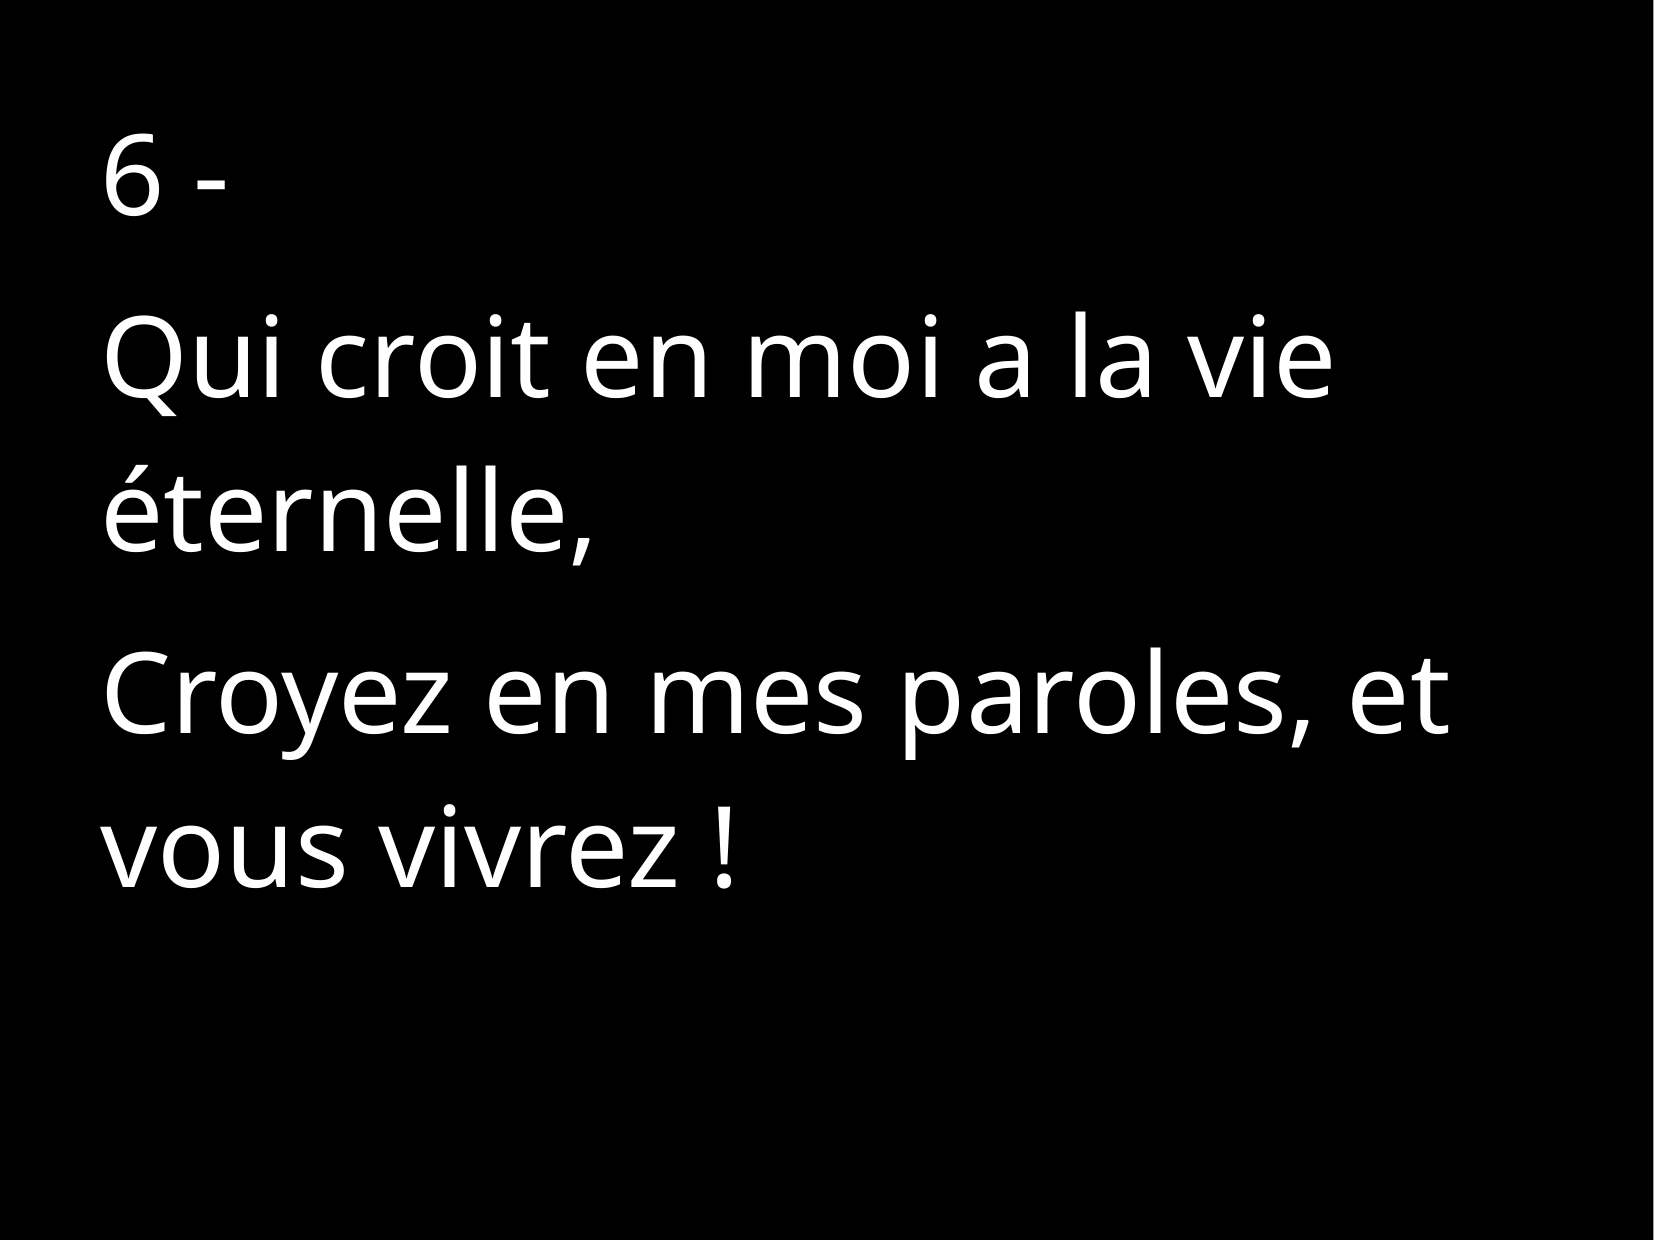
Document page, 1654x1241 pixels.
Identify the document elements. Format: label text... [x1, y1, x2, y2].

list 6 - Qui croit en moi a la vie éternelle, Croyez en mes paroles, et vous vivrez ! [29, 94, 1625, 945]
